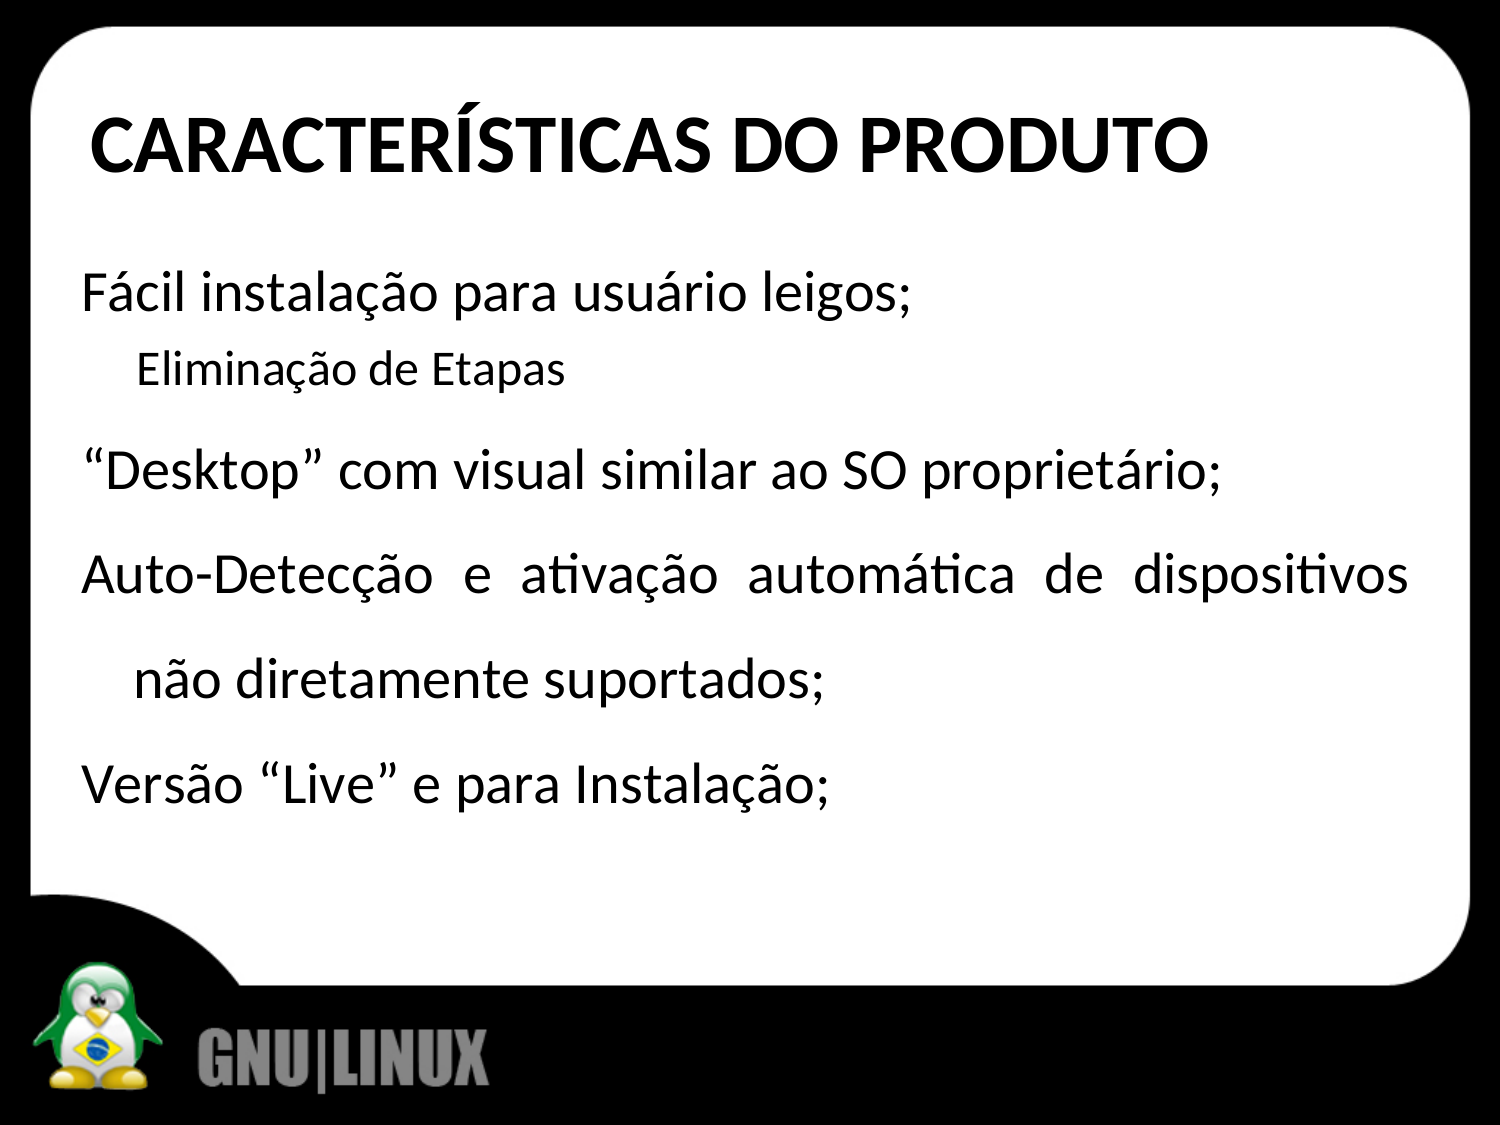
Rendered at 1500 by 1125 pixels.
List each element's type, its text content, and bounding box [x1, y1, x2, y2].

text_box CARACTERÍSTICAS DO PRODUTO [75, 31, 1426, 210]
picture [0, 0, 1500, 1125]
text_box Fácil instalação para usuário leigos; Eliminação de Etapas “Desktop” com visual similar ao SO proprietário; Auto-Detecção e ativação automática de dispositivos não diretamente suportados; Versão “Live” e para Instalação; [46, 210, 1426, 1013]
